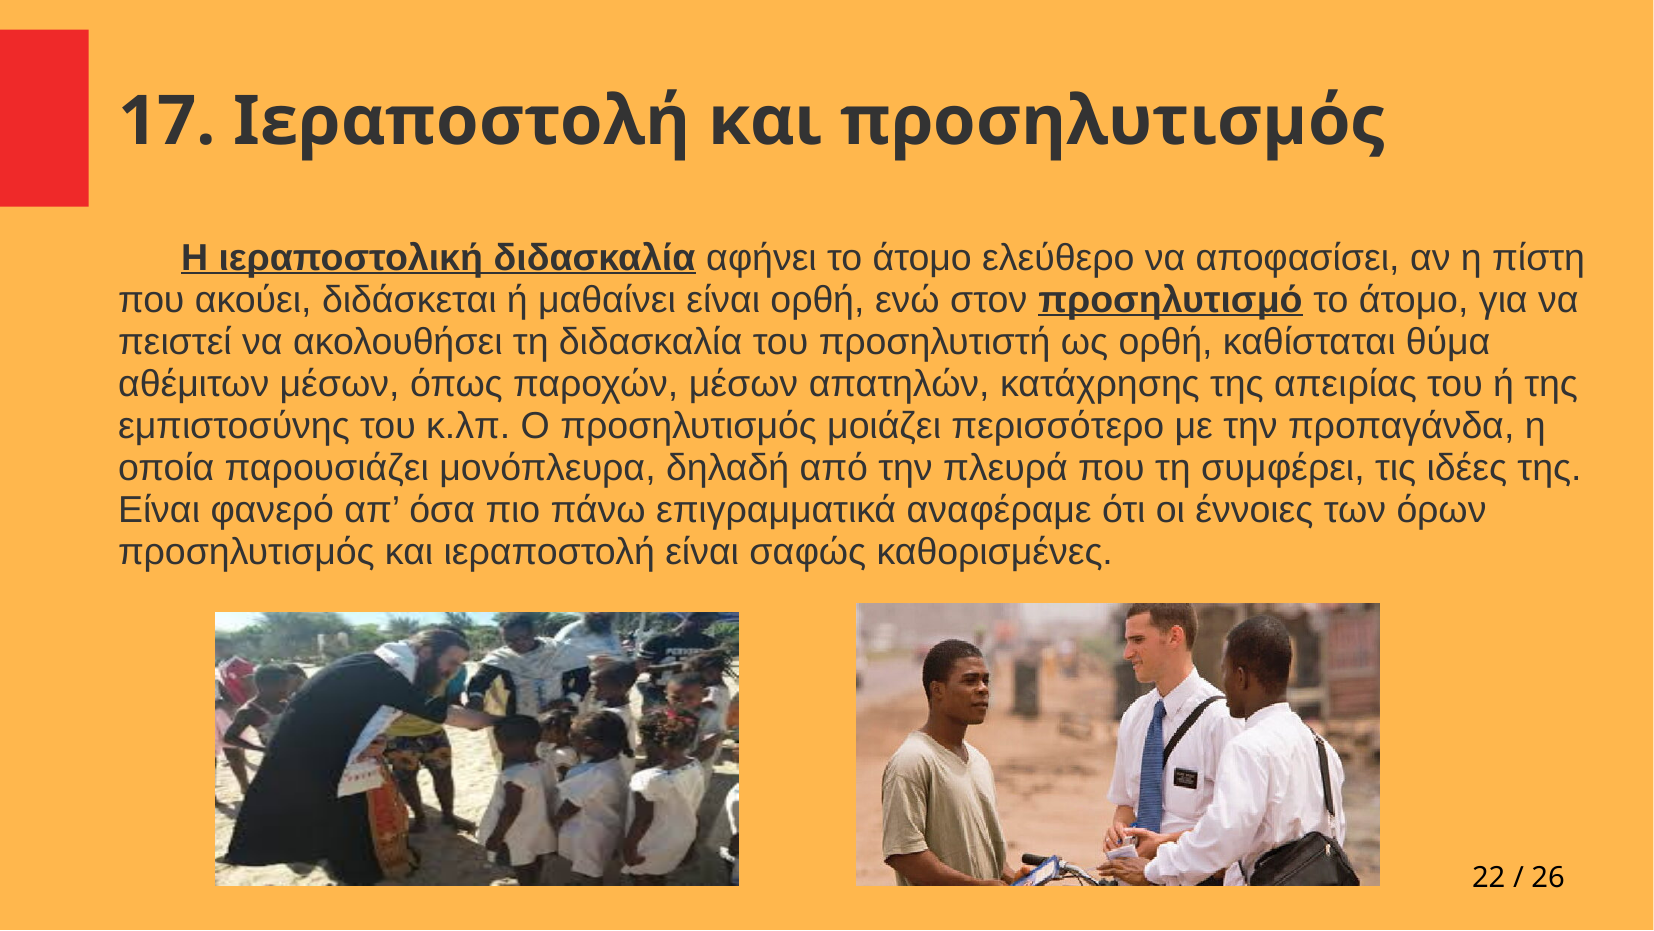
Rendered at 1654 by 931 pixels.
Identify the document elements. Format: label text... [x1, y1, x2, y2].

list Η ιεραποστολική διδασκαλία αφήνει το άτομο ελεύθερο να αποφασίσει, αν η πίστη που ακούει, διδάσκεται ή μαθαίνει είναι ορθή, ενώ στον προσηλυτισμό το άτομο, για να πειστεί να ακολουθήσει τη διδασκαλία του προσηλυτιστή ως ορθή, καθίσταται θύμα αθέμιτων μέσων, όπως παροχών, μέσων απατηλών, κατάχρησης της απει­ρίας του ή της εμπιστοσύνης του κ.λπ. Ο προσηλυτισμός μοιάζει περισσό­τερο με την προπαγάνδα, η οποία παρουσιάζει μονόπλευρα, δηλαδή από την πλευρά που τη συμ­φέρει, τις ιδέες της. Είναι φανερό απ’ όσα πιο πάνω επιγραμματικά ανα­φέραμε ότι οι έννοιες των όρων προσηλυτισμός και ιεραποστολή είναι σα­φώς καθορισμένες. [118, 236, 1595, 798]
title 17. Ιεραποστολή και προσηλυτισμός [118, 29, 1595, 207]
picture [856, 603, 1380, 886]
picture [215, 612, 739, 886]
